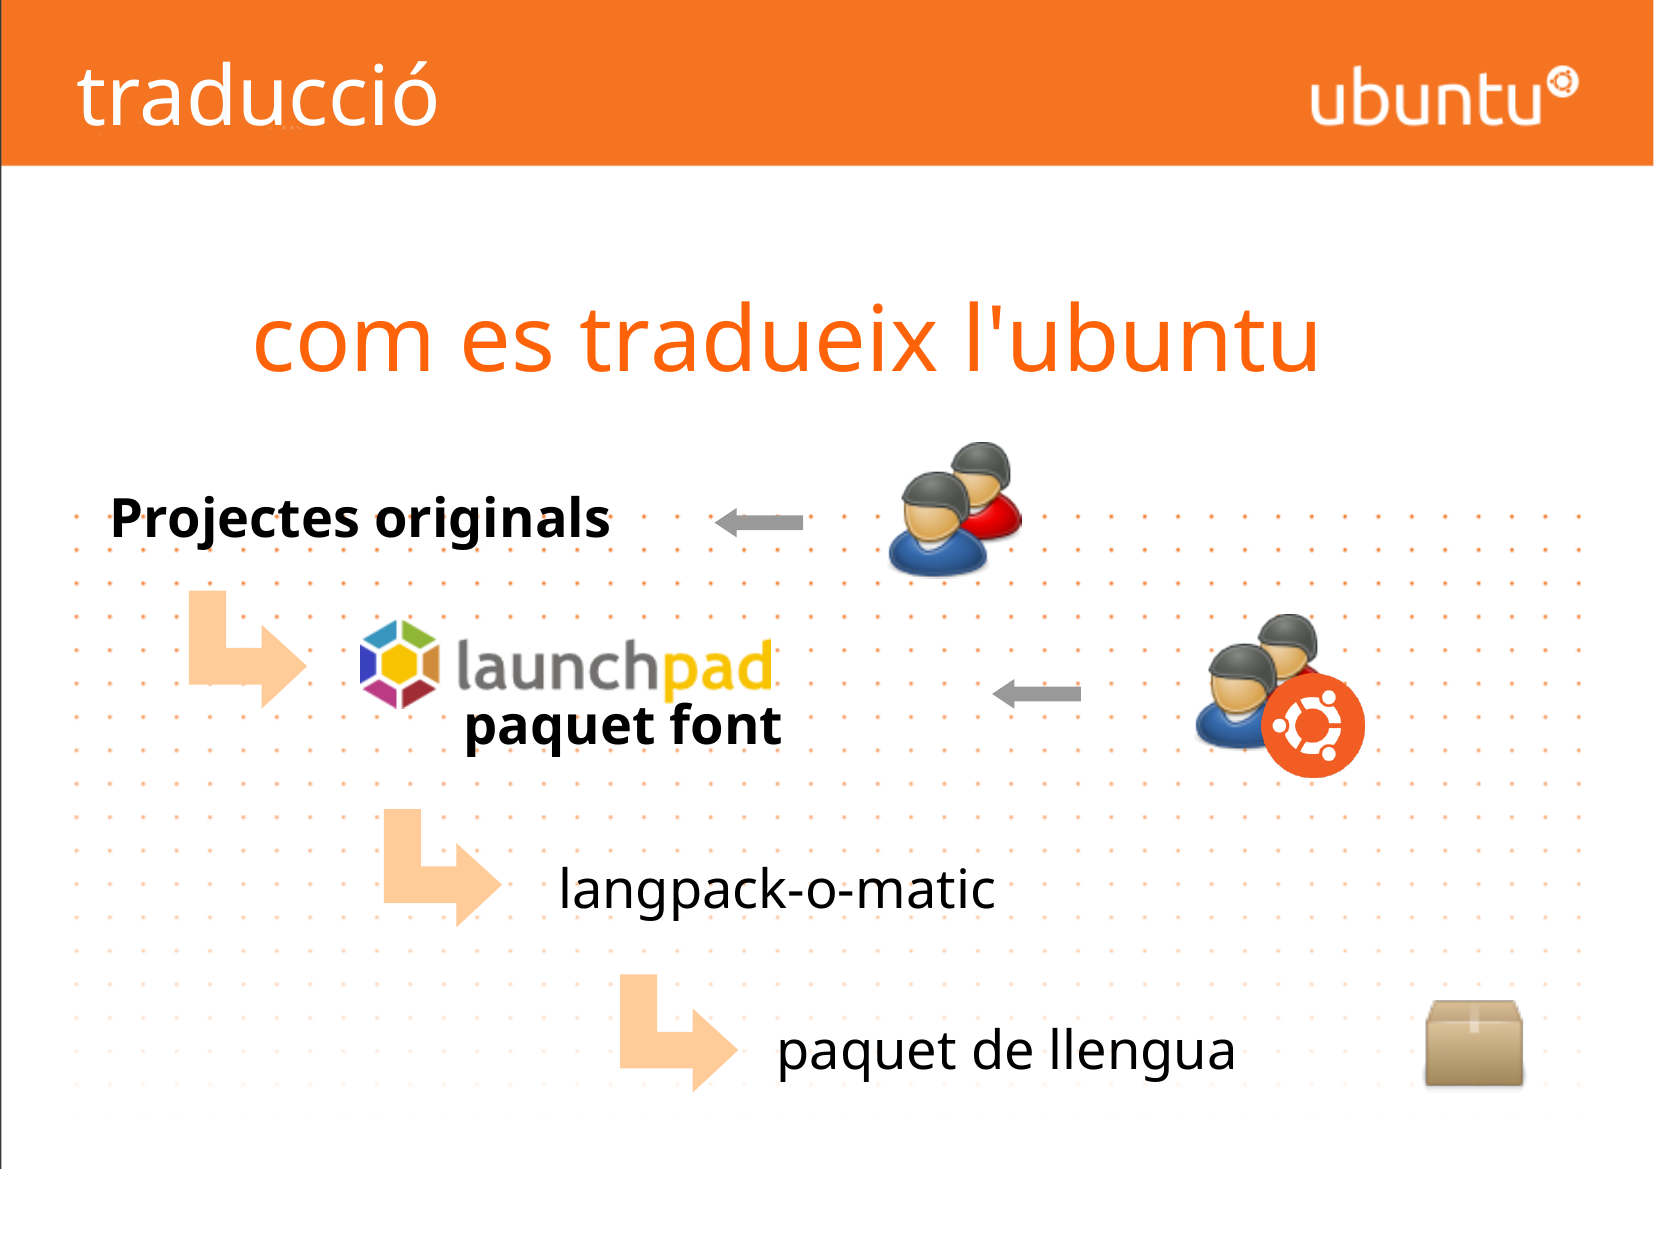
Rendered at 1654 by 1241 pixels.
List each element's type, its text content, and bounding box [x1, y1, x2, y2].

text_box Projectes originals [94, 472, 656, 557]
text_box paquet de llengua [761, 1003, 1420, 1086]
text_box [620, 974, 739, 1093]
text_box [992, 679, 1081, 709]
text_box [383, 809, 503, 928]
text_box [714, 507, 804, 538]
title traducció [76, 29, 1565, 158]
text_box langpack-o-matic [543, 842, 1105, 925]
text_box [188, 590, 308, 709]
text_box paquet font [448, 679, 1010, 764]
text_box com es tradueix l'ubuntu [236, 265, 1447, 394]
picture [0, 0, 1654, 1169]
